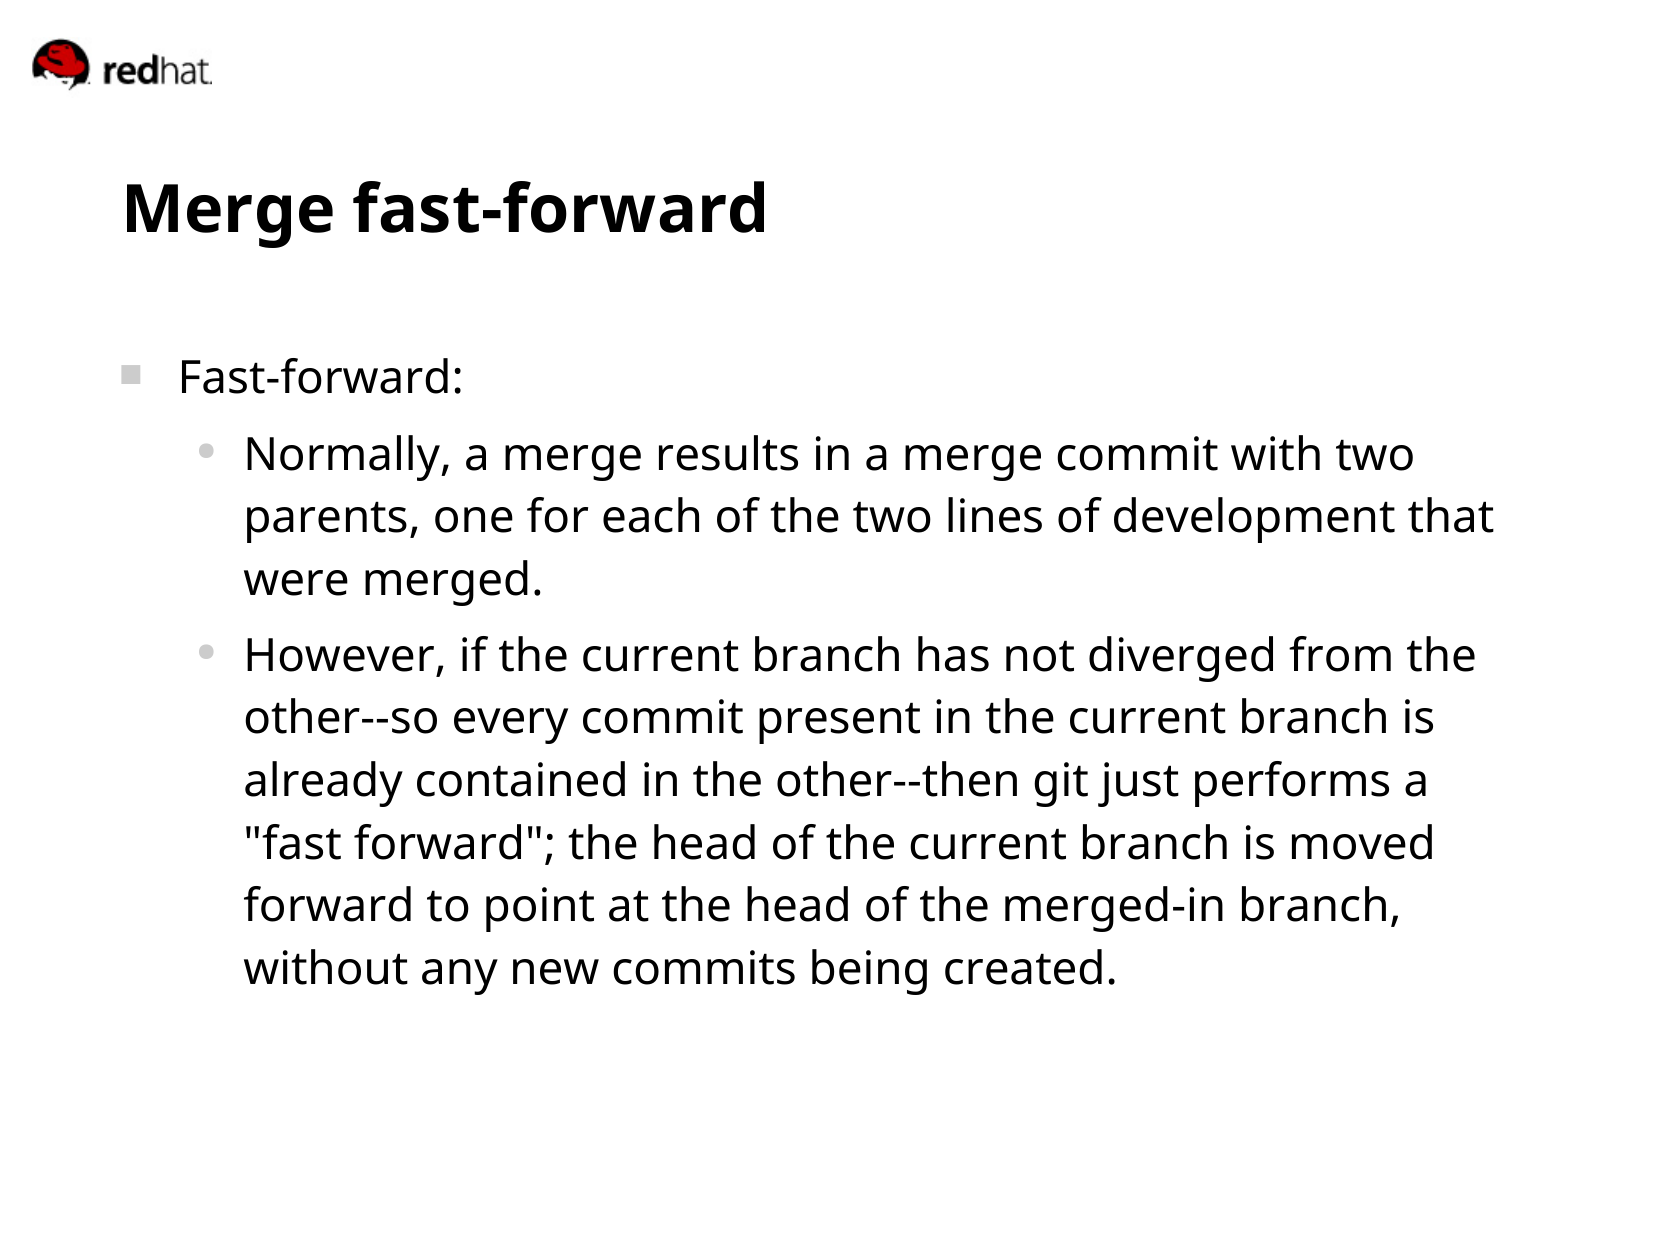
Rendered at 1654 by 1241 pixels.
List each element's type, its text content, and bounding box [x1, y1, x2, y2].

picture [31, 37, 212, 98]
list Fast-forward: Normally, a merge results in a merge commit with two parents, one for each of the two lines of development that were merged. However, if the current branch has not diverged from the other--so every commit present in the current branch is already contained in the other--then git just performs a "fast forward"; the head of the current branch is moved forward to point at the head of the merged-in branch, without any new commits being created. [121, 344, 1534, 1127]
title Merge fast-forward [121, 102, 1534, 310]
